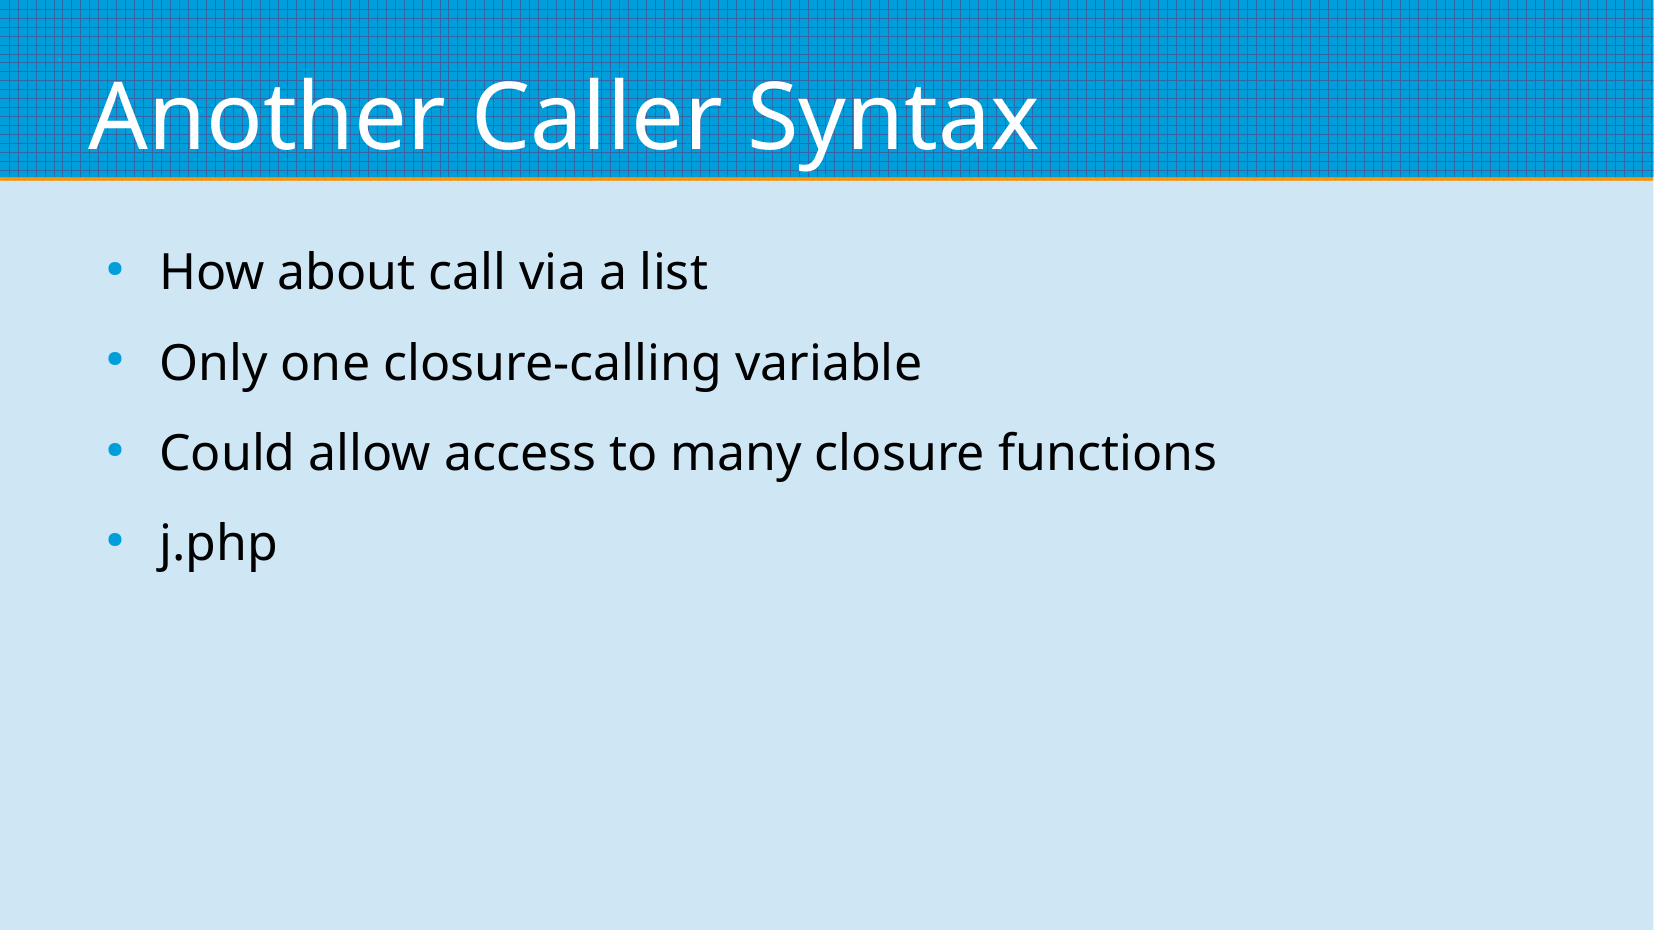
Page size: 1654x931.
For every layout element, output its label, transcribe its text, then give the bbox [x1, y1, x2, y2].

title Another Caller Syntax [88, 14, 1565, 178]
list How about call via a list Only one closure-calling variable Could allow access to many closure functions j.php [88, 236, 1565, 813]
